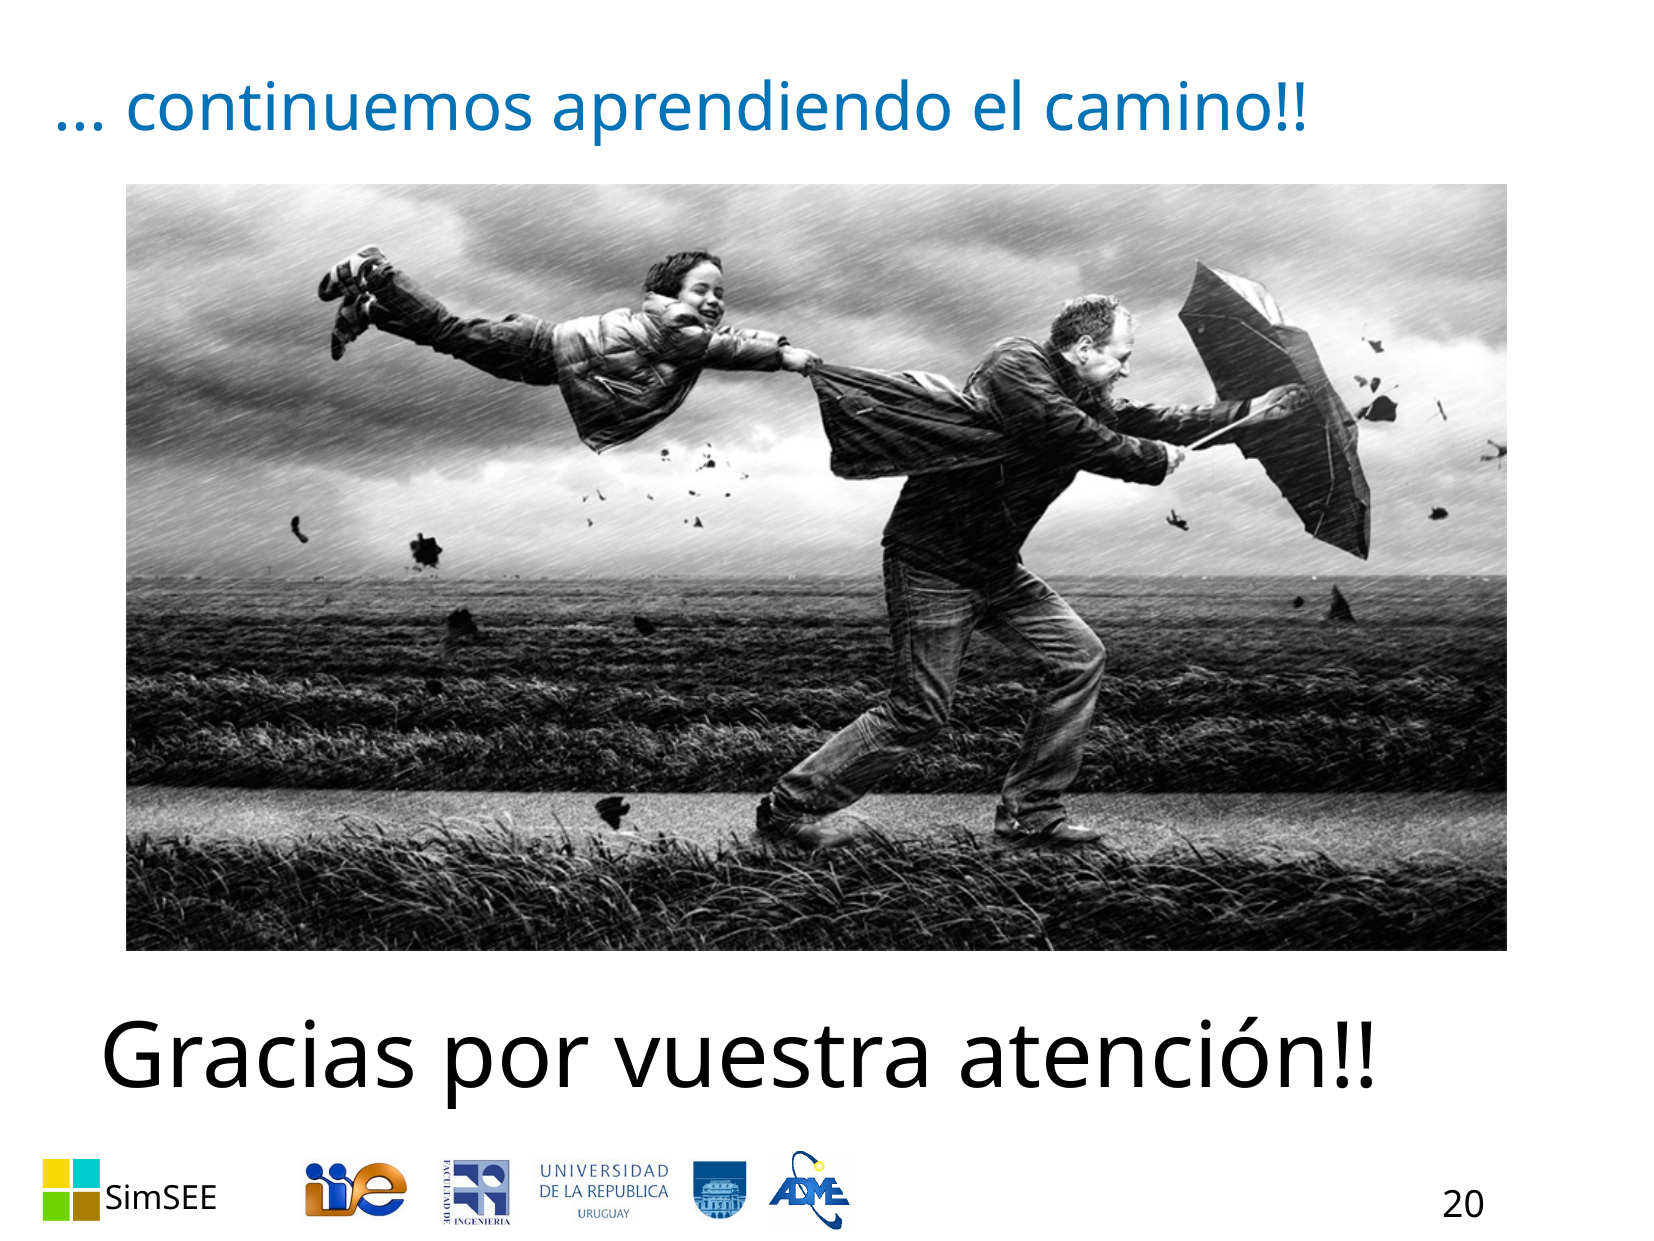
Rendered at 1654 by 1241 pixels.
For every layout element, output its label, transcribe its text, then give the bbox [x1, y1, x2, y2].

picture [769, 1151, 852, 1231]
picture [295, 1154, 752, 1230]
picture [126, 184, 1507, 951]
title ... continuemos aprendiendo el camino!! [47, 59, 1459, 151]
text_box Gracias por vuestra atención!! [85, 982, 1578, 1119]
picture [41, 1157, 102, 1223]
